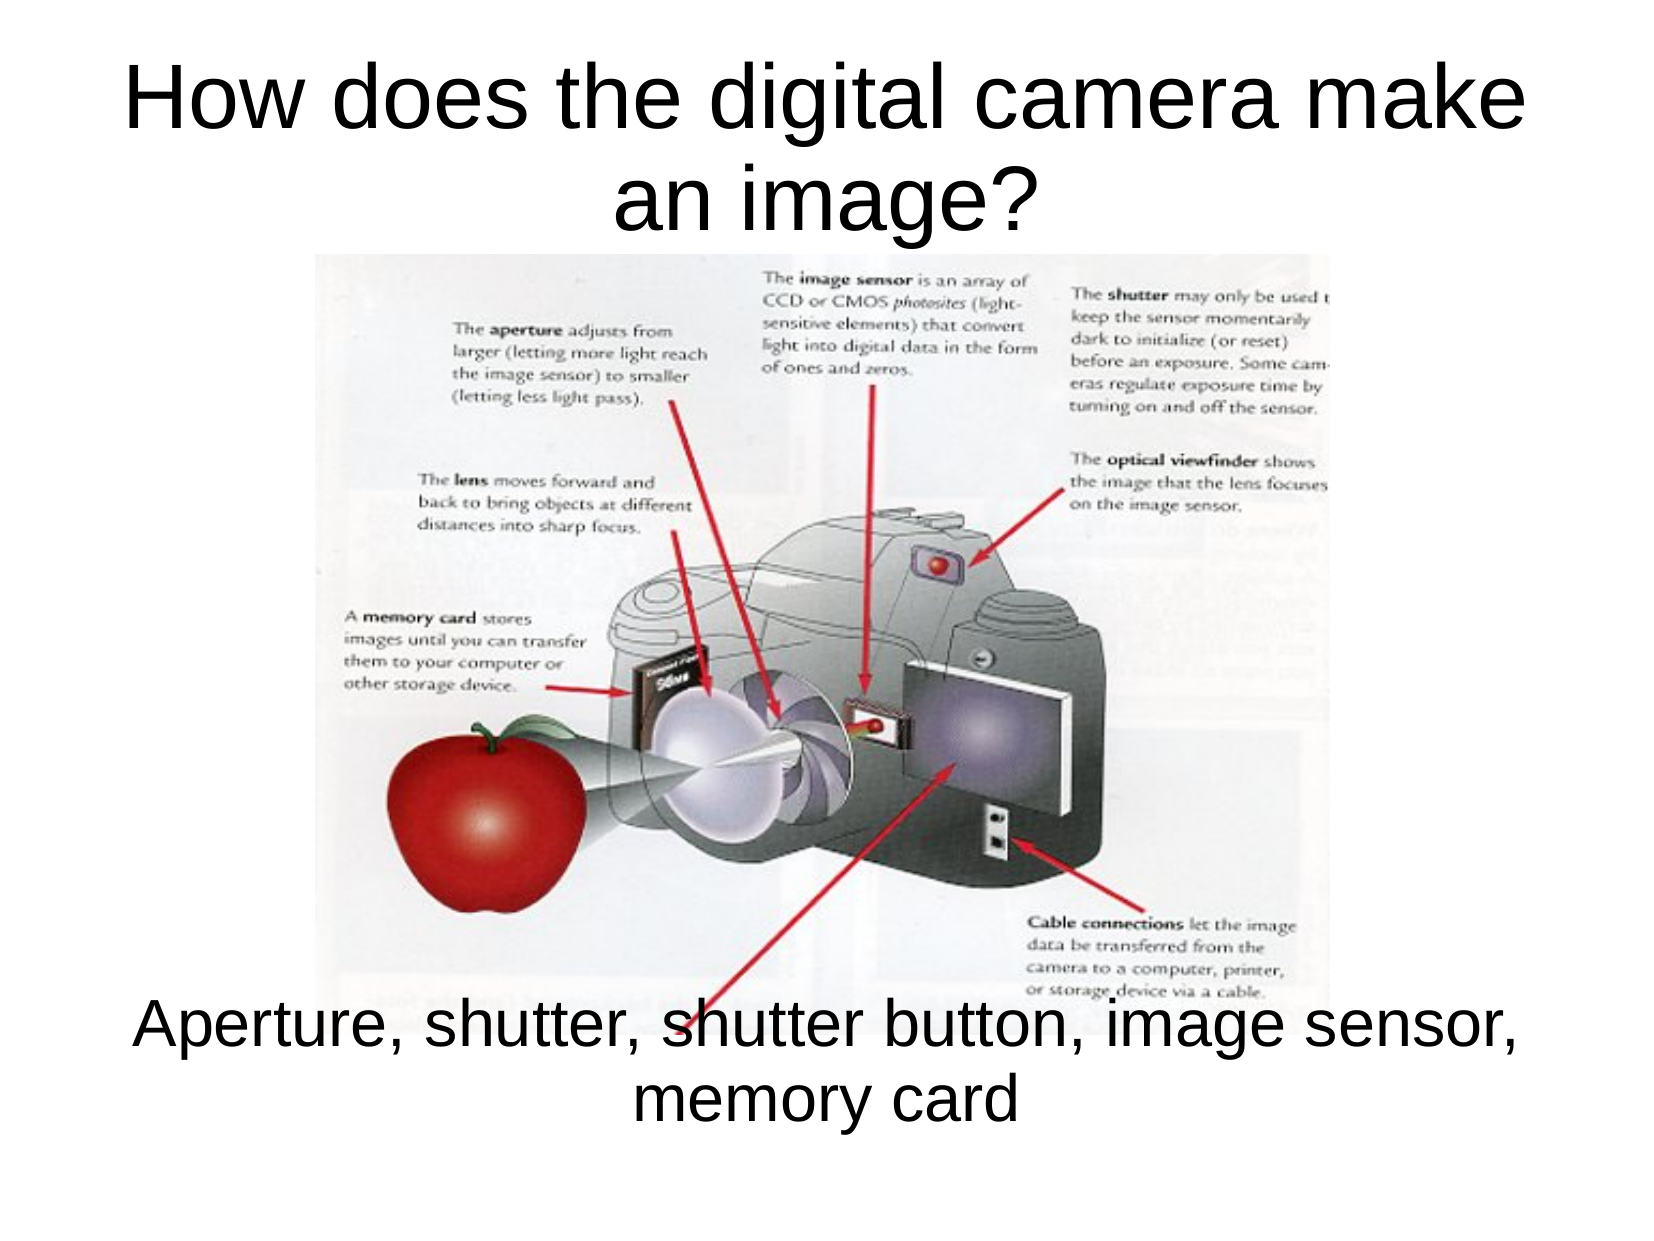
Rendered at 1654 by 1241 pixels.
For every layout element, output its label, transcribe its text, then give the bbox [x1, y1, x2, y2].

subtitle Aperture, shutter, shutter button, image sensor, memory card [82, 165, 1571, 1135]
title How does the digital camera make an image? [82, 45, 1571, 165]
